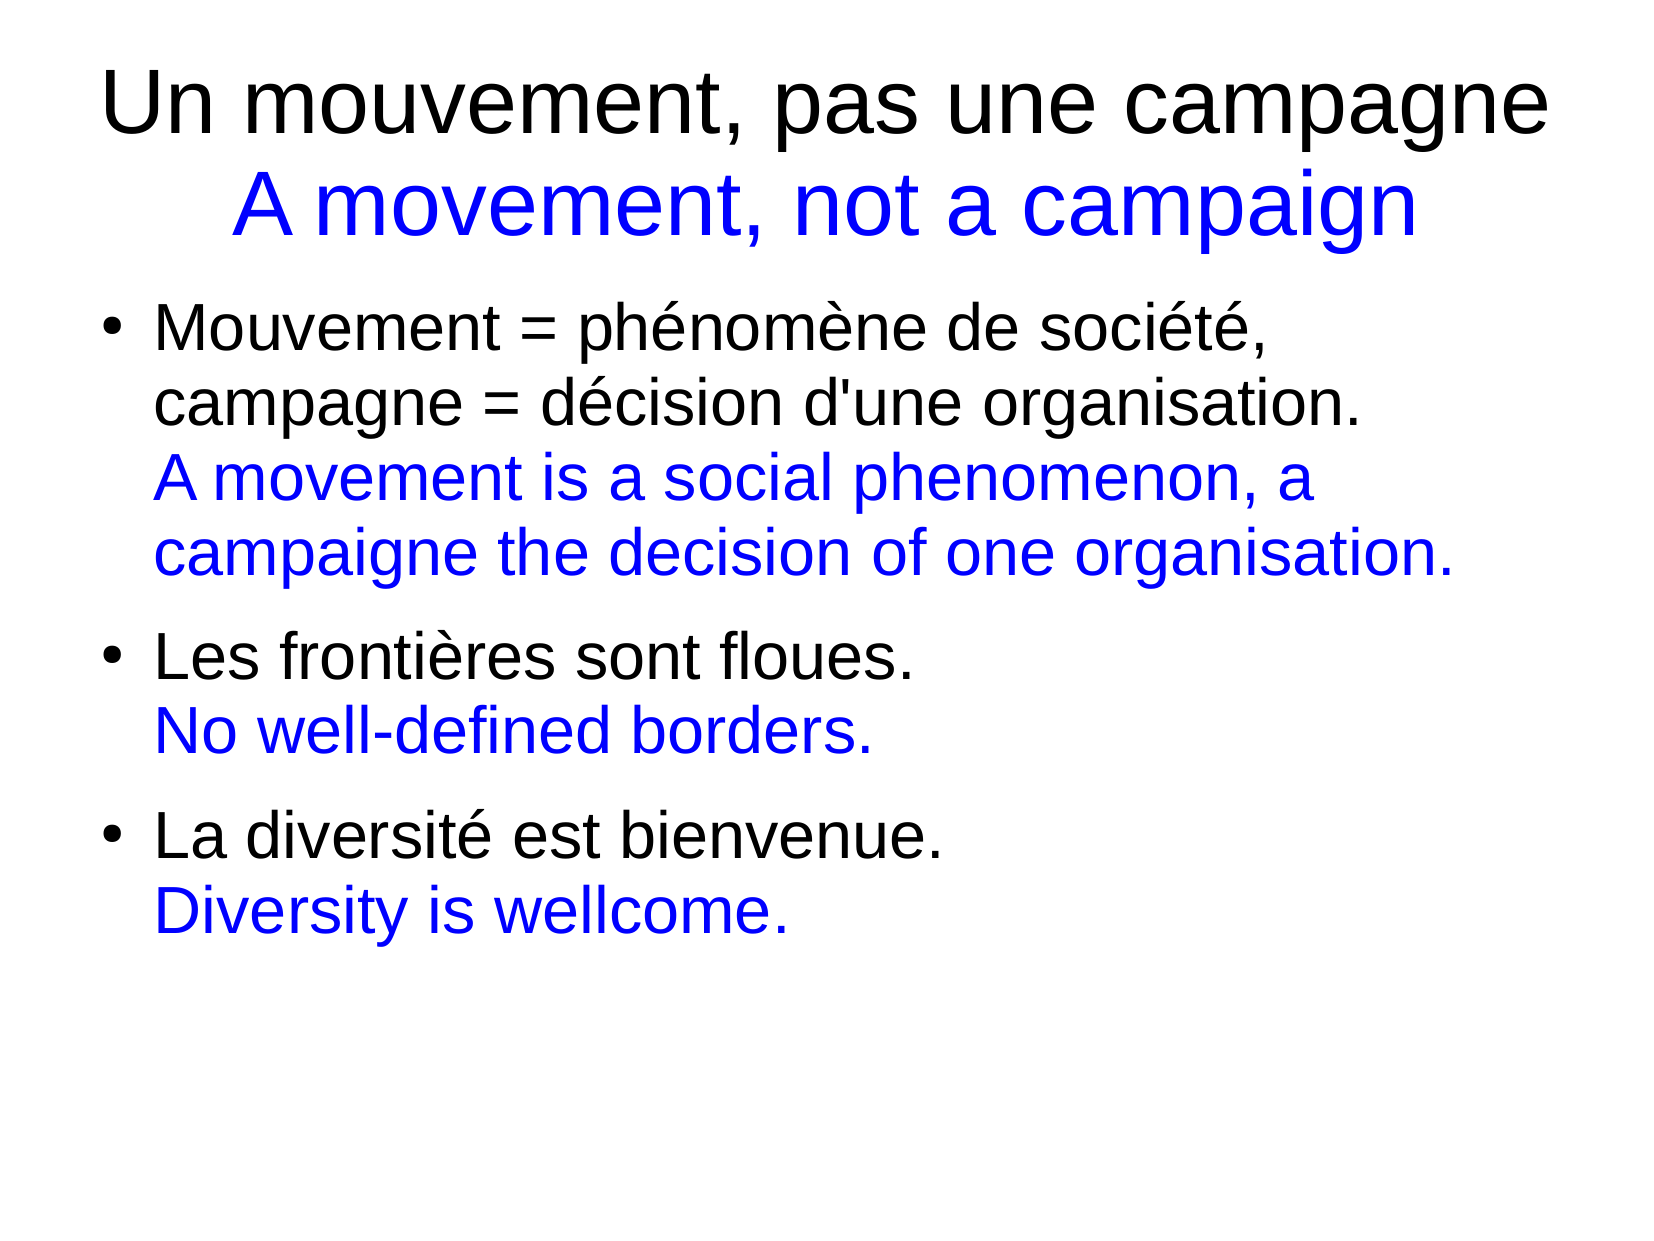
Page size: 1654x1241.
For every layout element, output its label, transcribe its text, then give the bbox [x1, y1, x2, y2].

list Mouvement = phénomène de société, campagne = décision d'une organisation. A movement is a social phenomenon, a campaigne the decision of one organisation. Les frontières sont floues. No well-defined borders. La diversité est bienvenue. Diversity is wellcome. [82, 290, 1538, 1010]
title Un mouvement, pas une campagne A movement, not a campaign [82, 49, 1571, 257]
